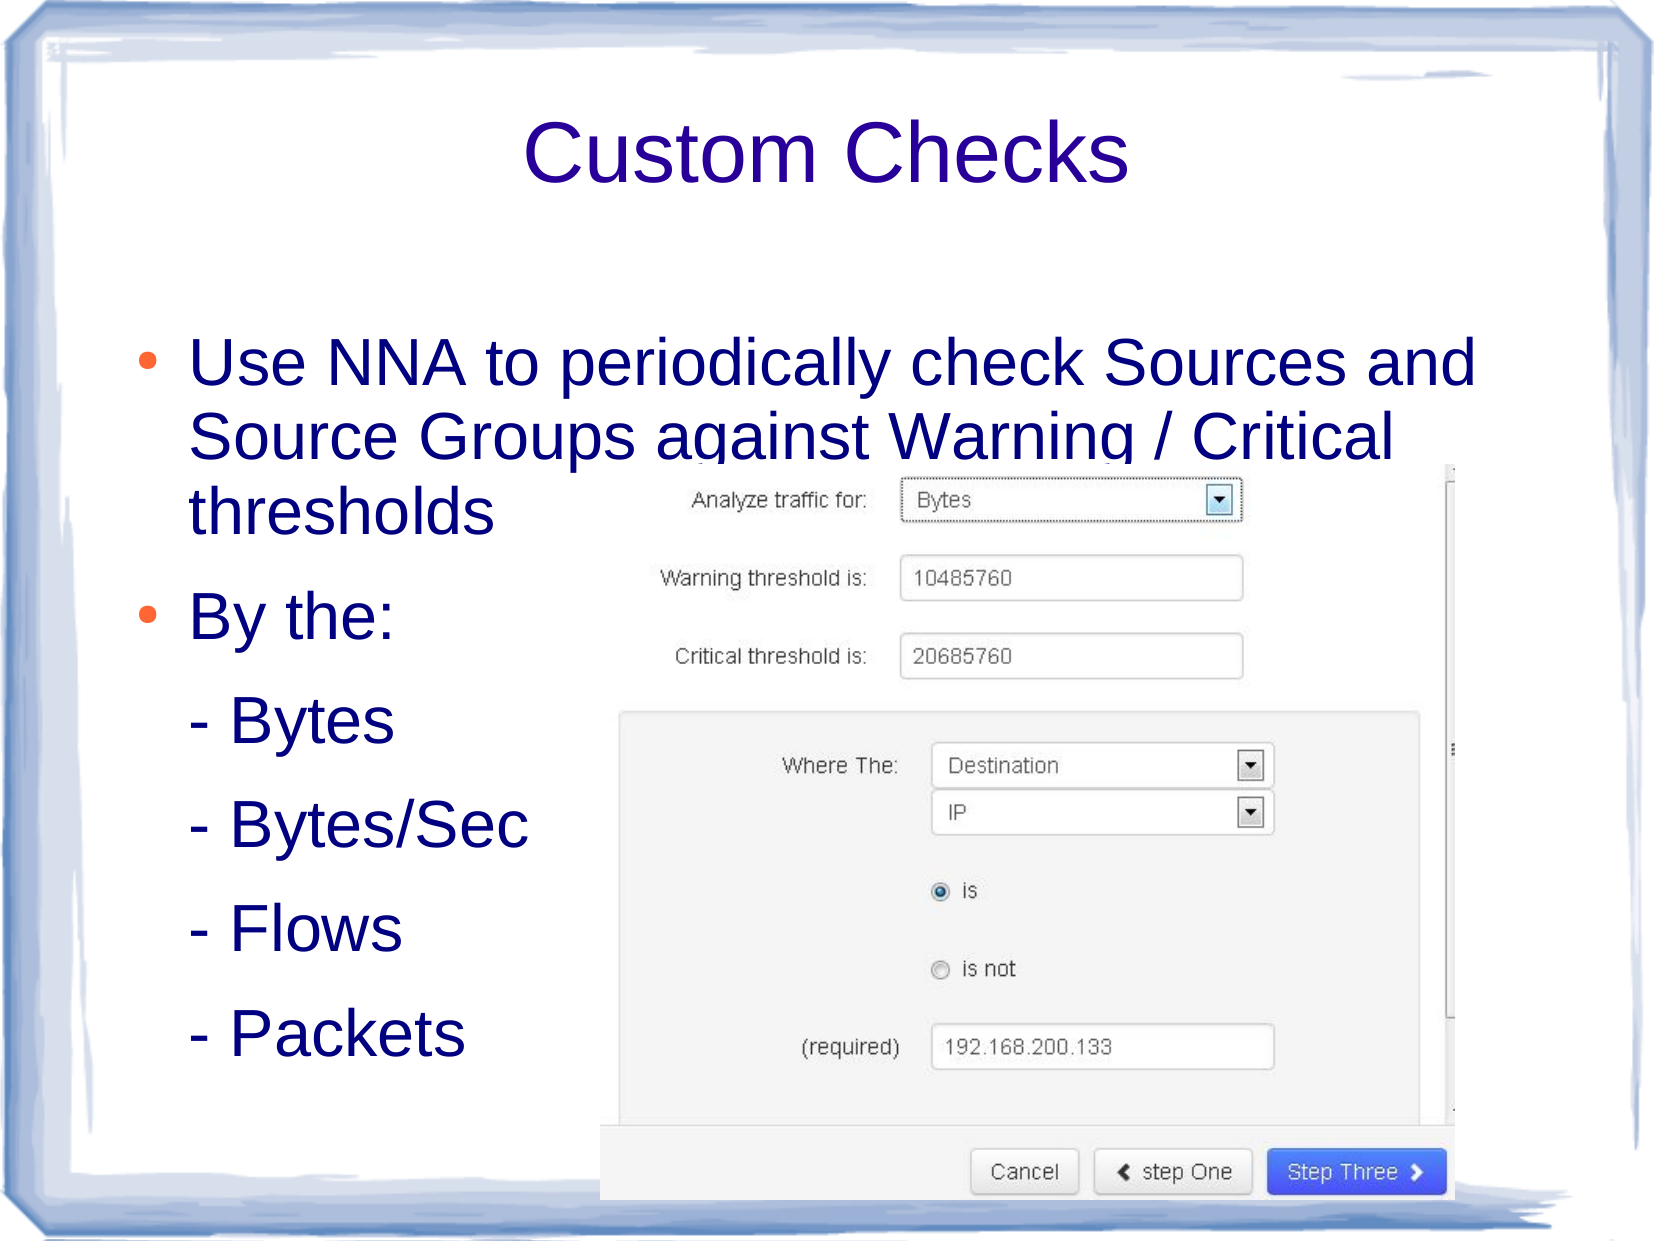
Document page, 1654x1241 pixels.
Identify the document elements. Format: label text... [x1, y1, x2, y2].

list Use NNA to periodically check Sources and Source Groups against Warning / Critical thresholds By the: - Bytes - Bytes/Sec - Flows - Packets [118, 324, 1571, 1071]
title Custom Checks [82, 49, 1571, 257]
picture [0, 0, 1654, 1241]
